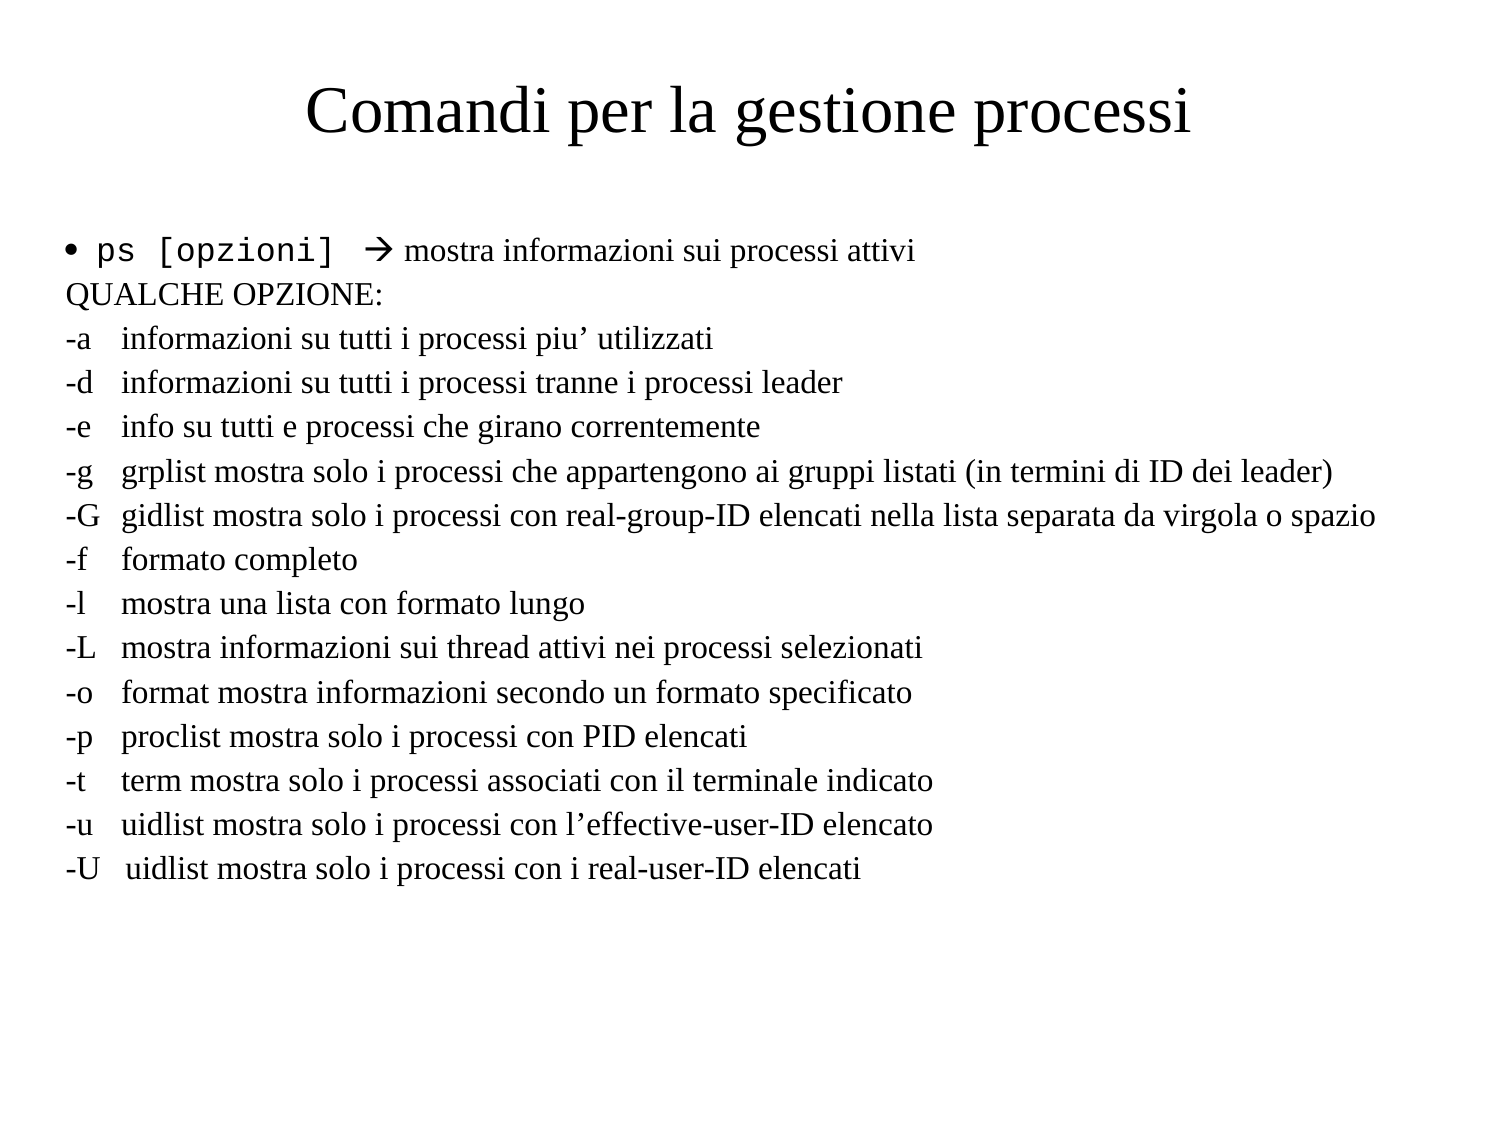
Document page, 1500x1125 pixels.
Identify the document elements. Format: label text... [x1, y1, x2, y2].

list ps [opzioni]  mostra informazioni sui processi attivi QUALCHE OPZIONE: -a informazioni su tutti i processi piu’ utilizzati -d informazioni su tutti i processi tranne i processi leader -e info su tutti e processi che girano correntemente -g grplist mostra solo i processi che appartengono ai gruppi listati (in termini di ID dei leader) -G gidlist mostra solo i processi con real-group-ID elencati nella lista separata da virgola o spazio -f formato completo -l mostra una lista con formato lungo -L mostra informazioni sui thread attivi nei processi selezionati -o format mostra informazioni secondo un formato specificato -p proclist mostra solo i processi con PID elencati -t term mostra solo i processi associati con il terminale indicato -u uidlist mostra solo i processi con l’effective-user-ID elencato -U uidlist mostra solo i processi con i real-user-ID elencati [50, 224, 1450, 901]
title Comandi per la gestione processi [112, 12, 1388, 201]
